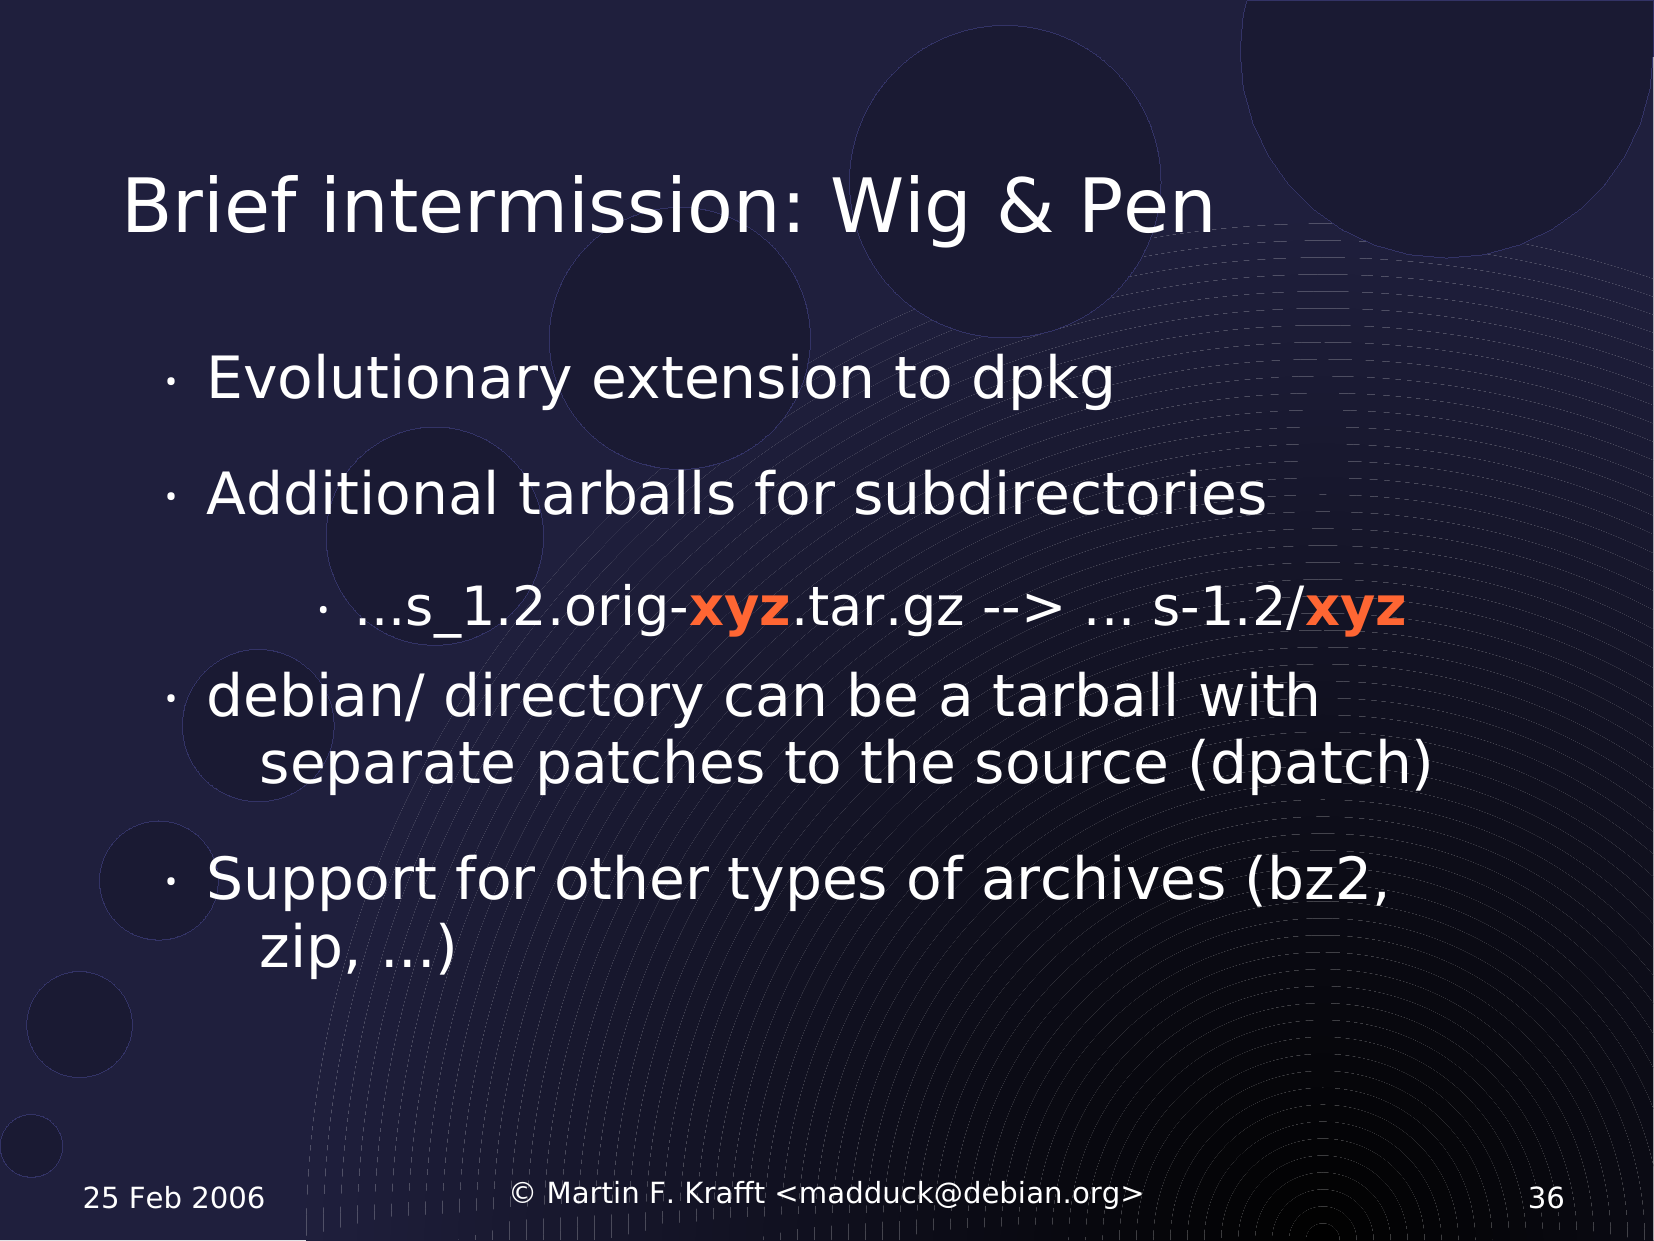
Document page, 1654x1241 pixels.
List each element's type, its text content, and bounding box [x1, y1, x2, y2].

title Brief intermission: Wig & Pen [121, 102, 1534, 311]
list Evolutionary extension to dpkg Additional tarballs for subdirectories ...s_1.2.orig-xyz.tar.gz --> ... s-1.2/xyz debian/ directory can be a tarball with separate patches to the source (dpatch) Support for other types of archives (bz2, zip, ...) [118, 344, 1534, 1127]
